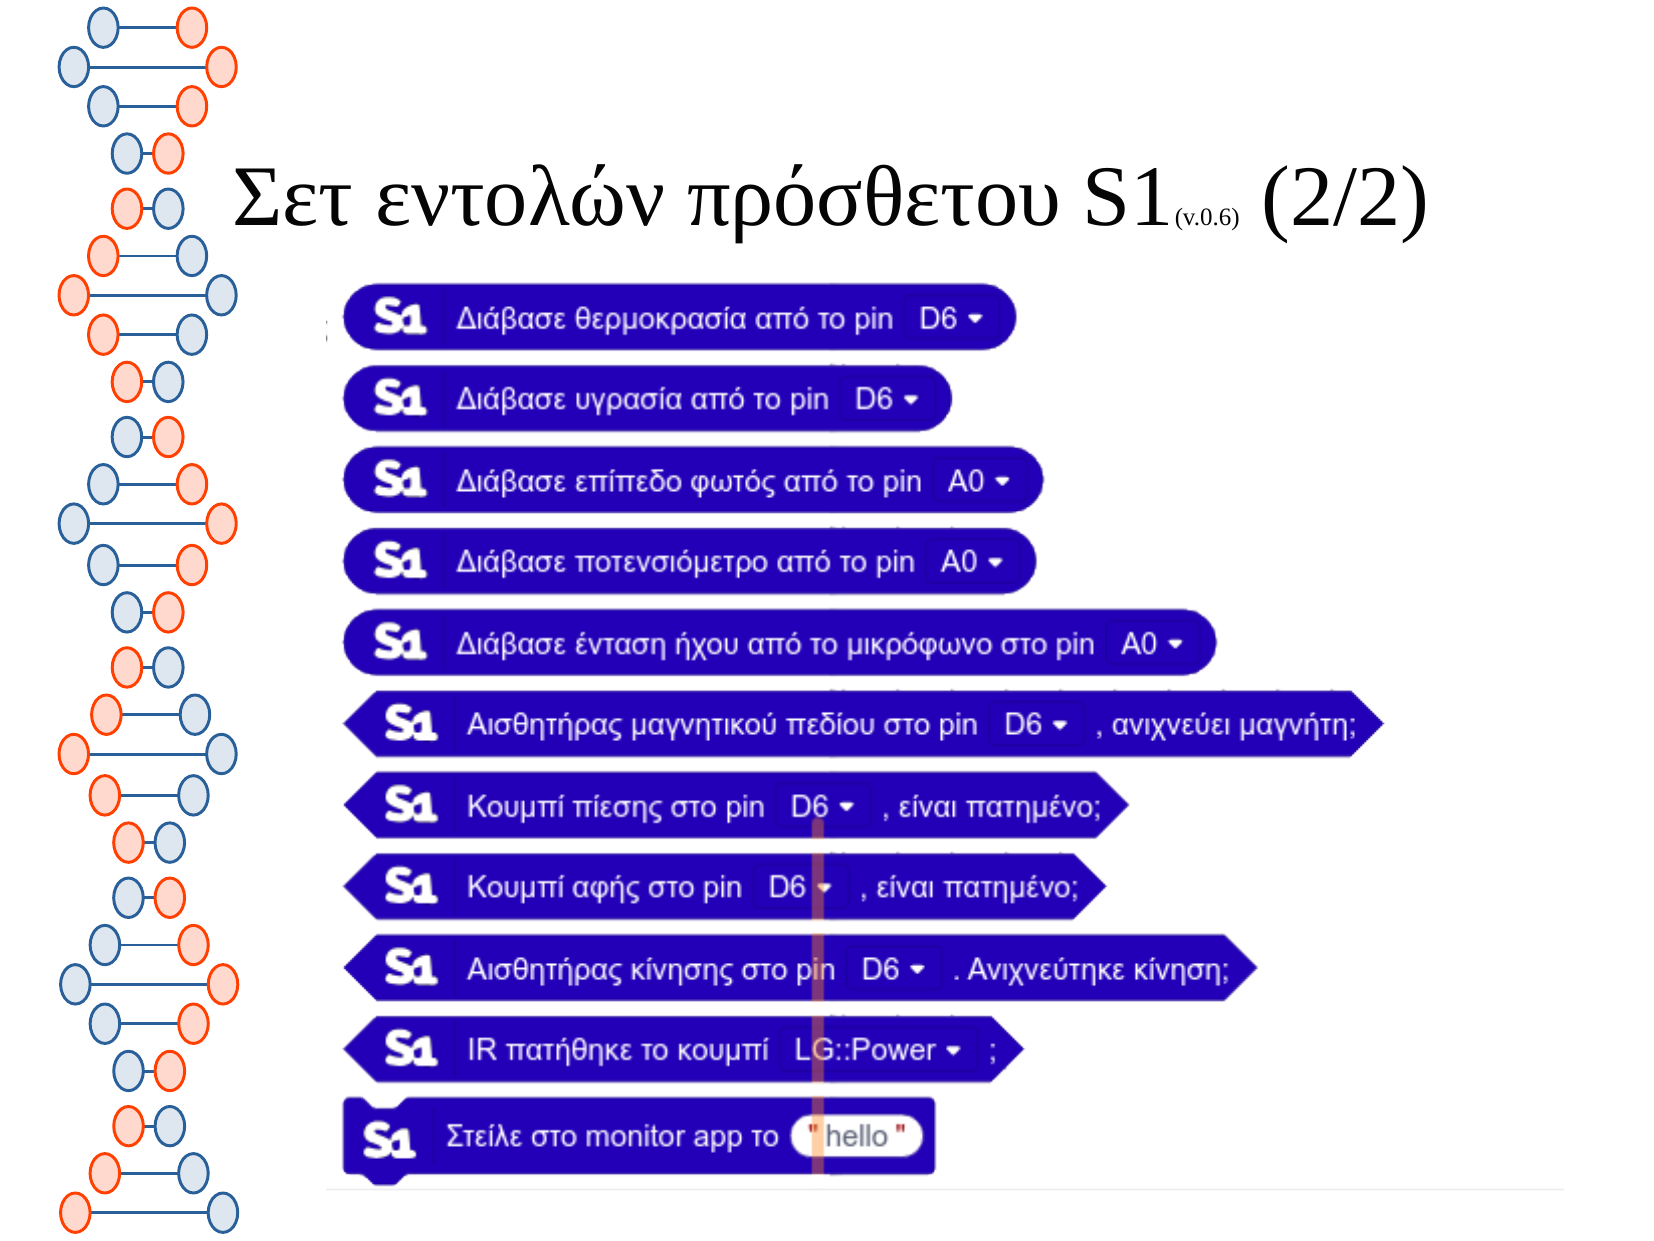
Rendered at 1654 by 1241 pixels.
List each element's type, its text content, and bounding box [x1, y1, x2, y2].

title Σετ εντολών πρόσθετου S1(v.0.6) (2/2) [86, 92, 1576, 301]
picture [326, 271, 1564, 1197]
